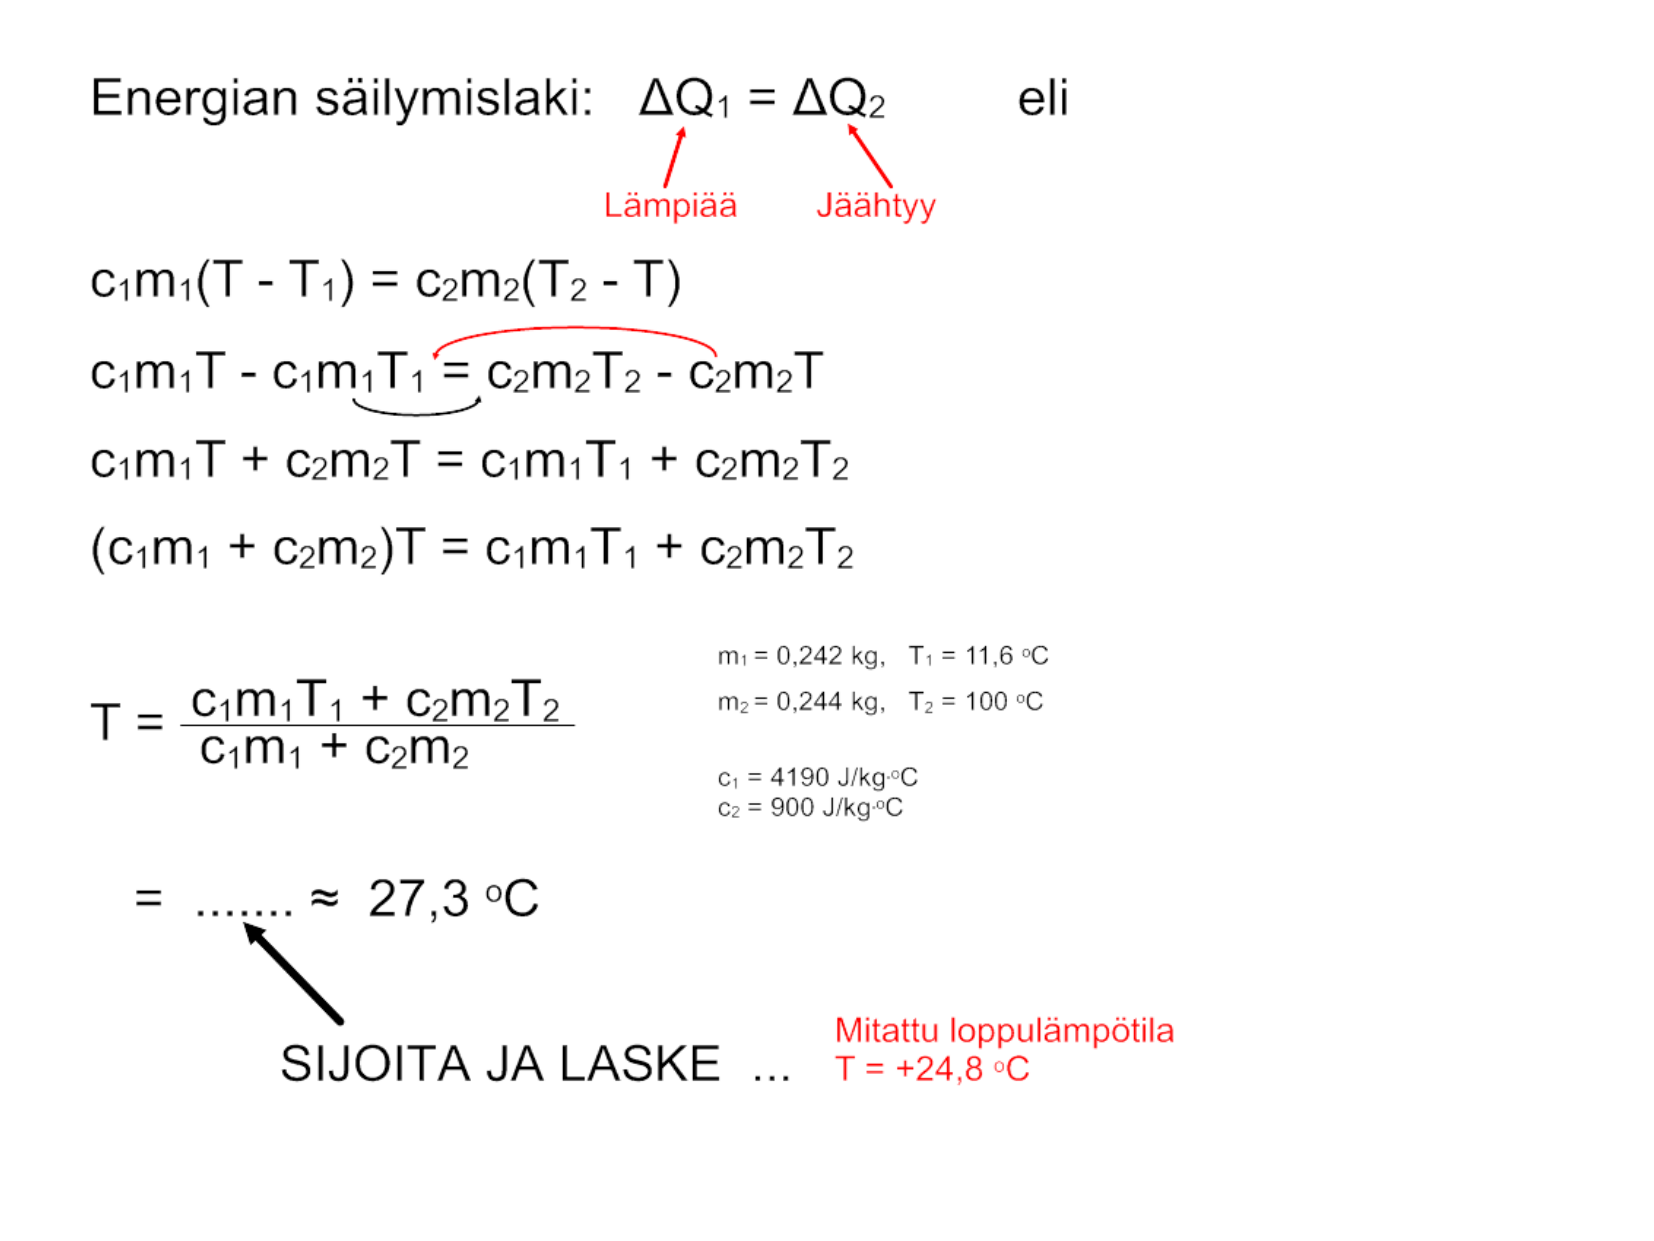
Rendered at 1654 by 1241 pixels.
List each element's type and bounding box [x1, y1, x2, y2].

picture [46, 23, 1302, 1113]
